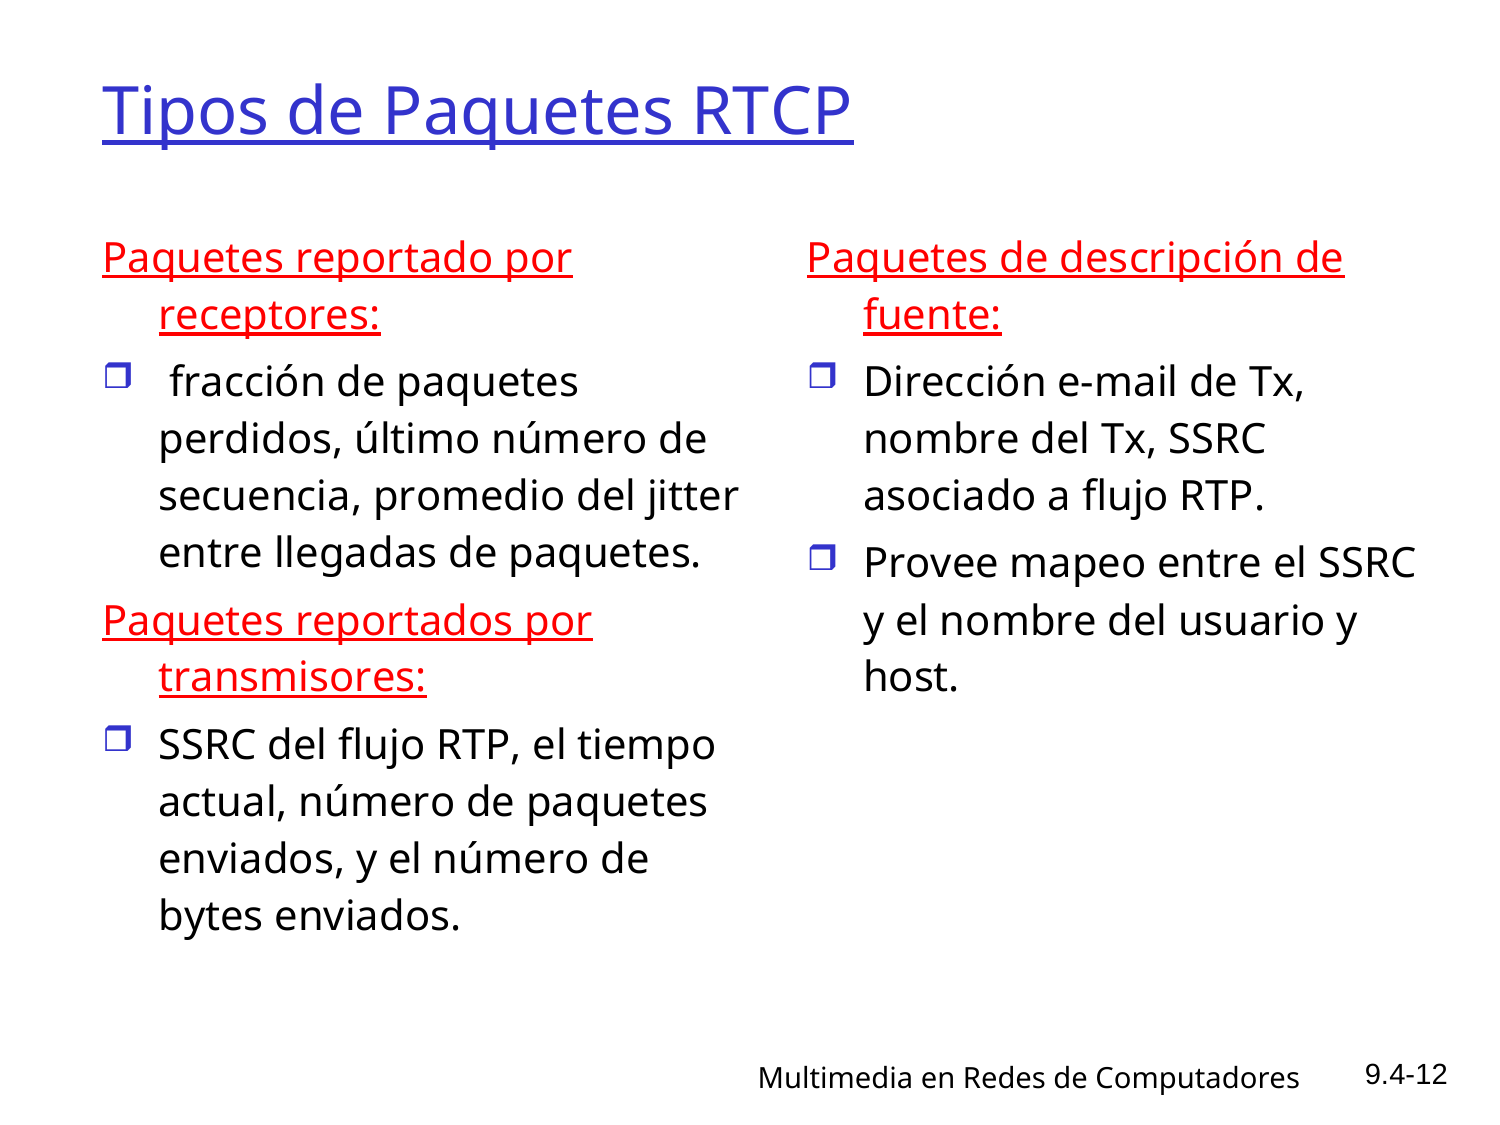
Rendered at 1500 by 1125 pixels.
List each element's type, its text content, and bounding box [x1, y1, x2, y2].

title Tipos de Paquetes RTCP [87, 37, 1363, 181]
list Paquetes reportado por receptores: fracción de paquetes perdidos, último número de secuencia, promedio del jitter entre llegadas de paquetes. Paquetes reportados por transmisores: SSRC del flujo RTP, el tiempo actual, número de paquetes enviados, y el número de bytes enviados. [87, 219, 759, 897]
list Paquetes de descripción de fuente: Dirección e-mail de Tx, nombre del Tx, SSRC asociado a flujo RTP. Provee mapeo entre el SSRC y el nombre del usuario y host. [792, 219, 1464, 873]
